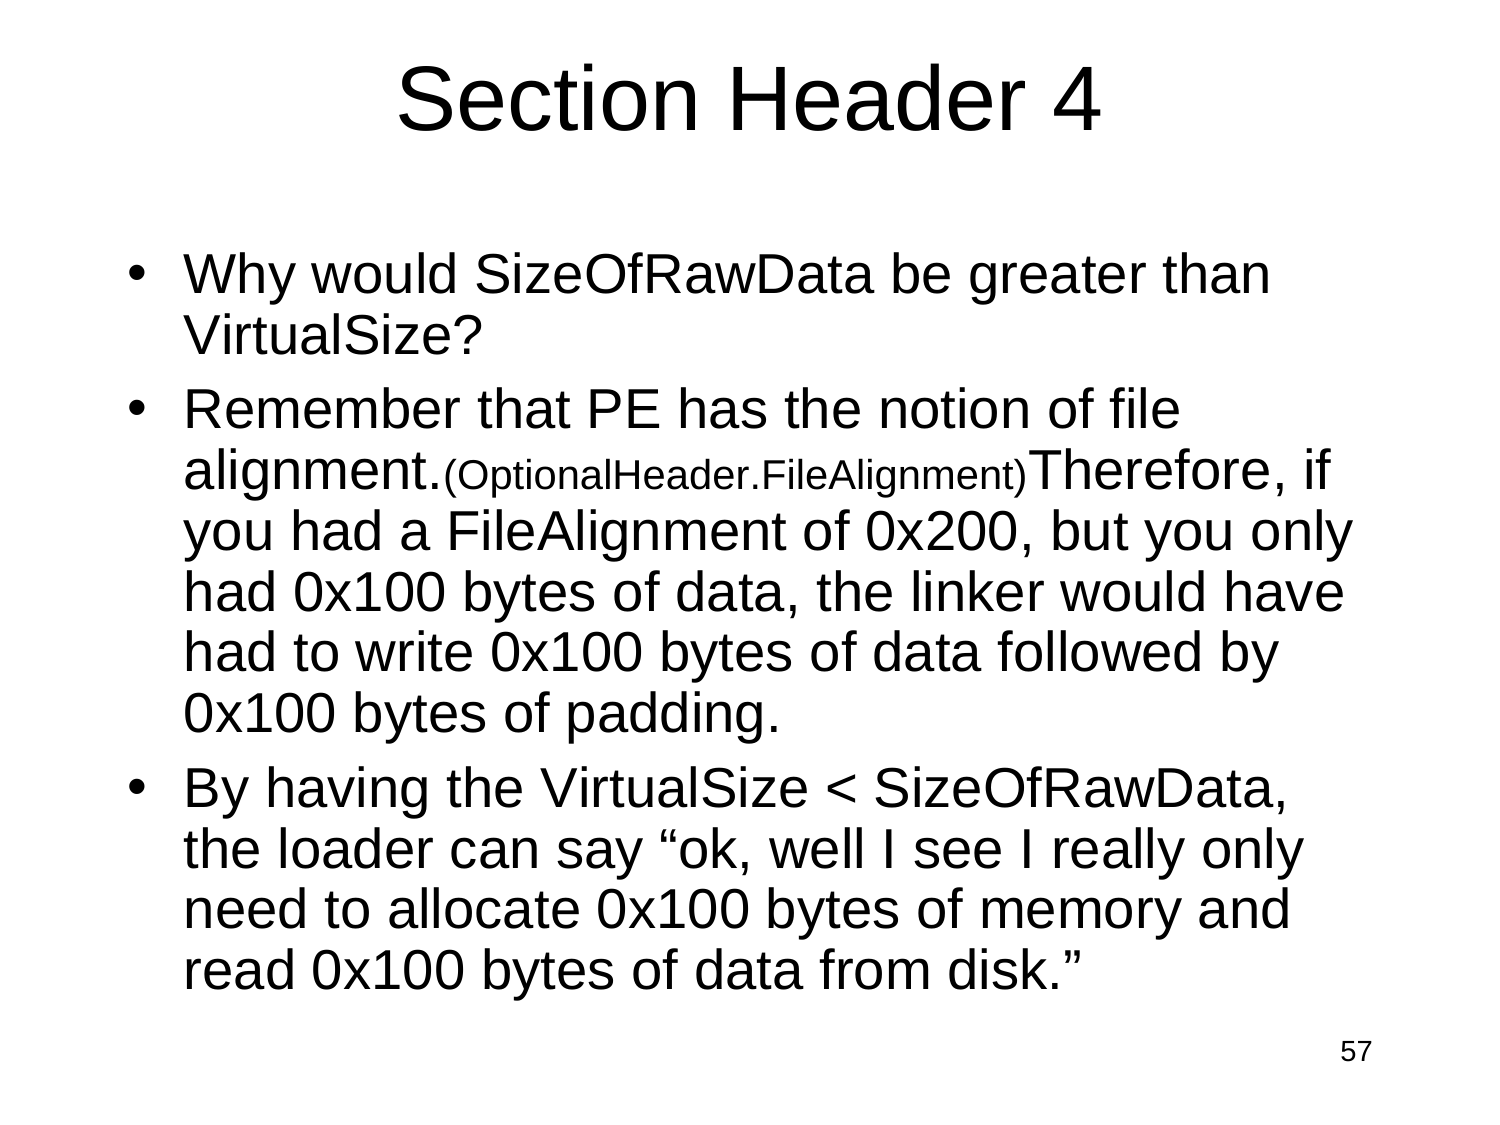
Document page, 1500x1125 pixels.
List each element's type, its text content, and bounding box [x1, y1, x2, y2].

title Section Header 4 [0, 0, 1500, 188]
text_box 103 [1074, 1025, 1388, 1101]
list Why would SizeOfRawData be greater than VirtualSize? Remember that PE has the notion of file alignment.(OptionalHeader.FileAlignment)Therefore, if you had a FileAlignment of 0x200, but you only had 0x100 bytes of data, the linker would have had to write 0x100 bytes of data followed by 0x100 bytes of padding. By having the VirtualSize < SizeOfRawData, the loader can say “ok, well I see I really only need to allocate 0x100 bytes of memory and read 0x100 bytes of data from disk.” [112, 237, 1388, 1051]
